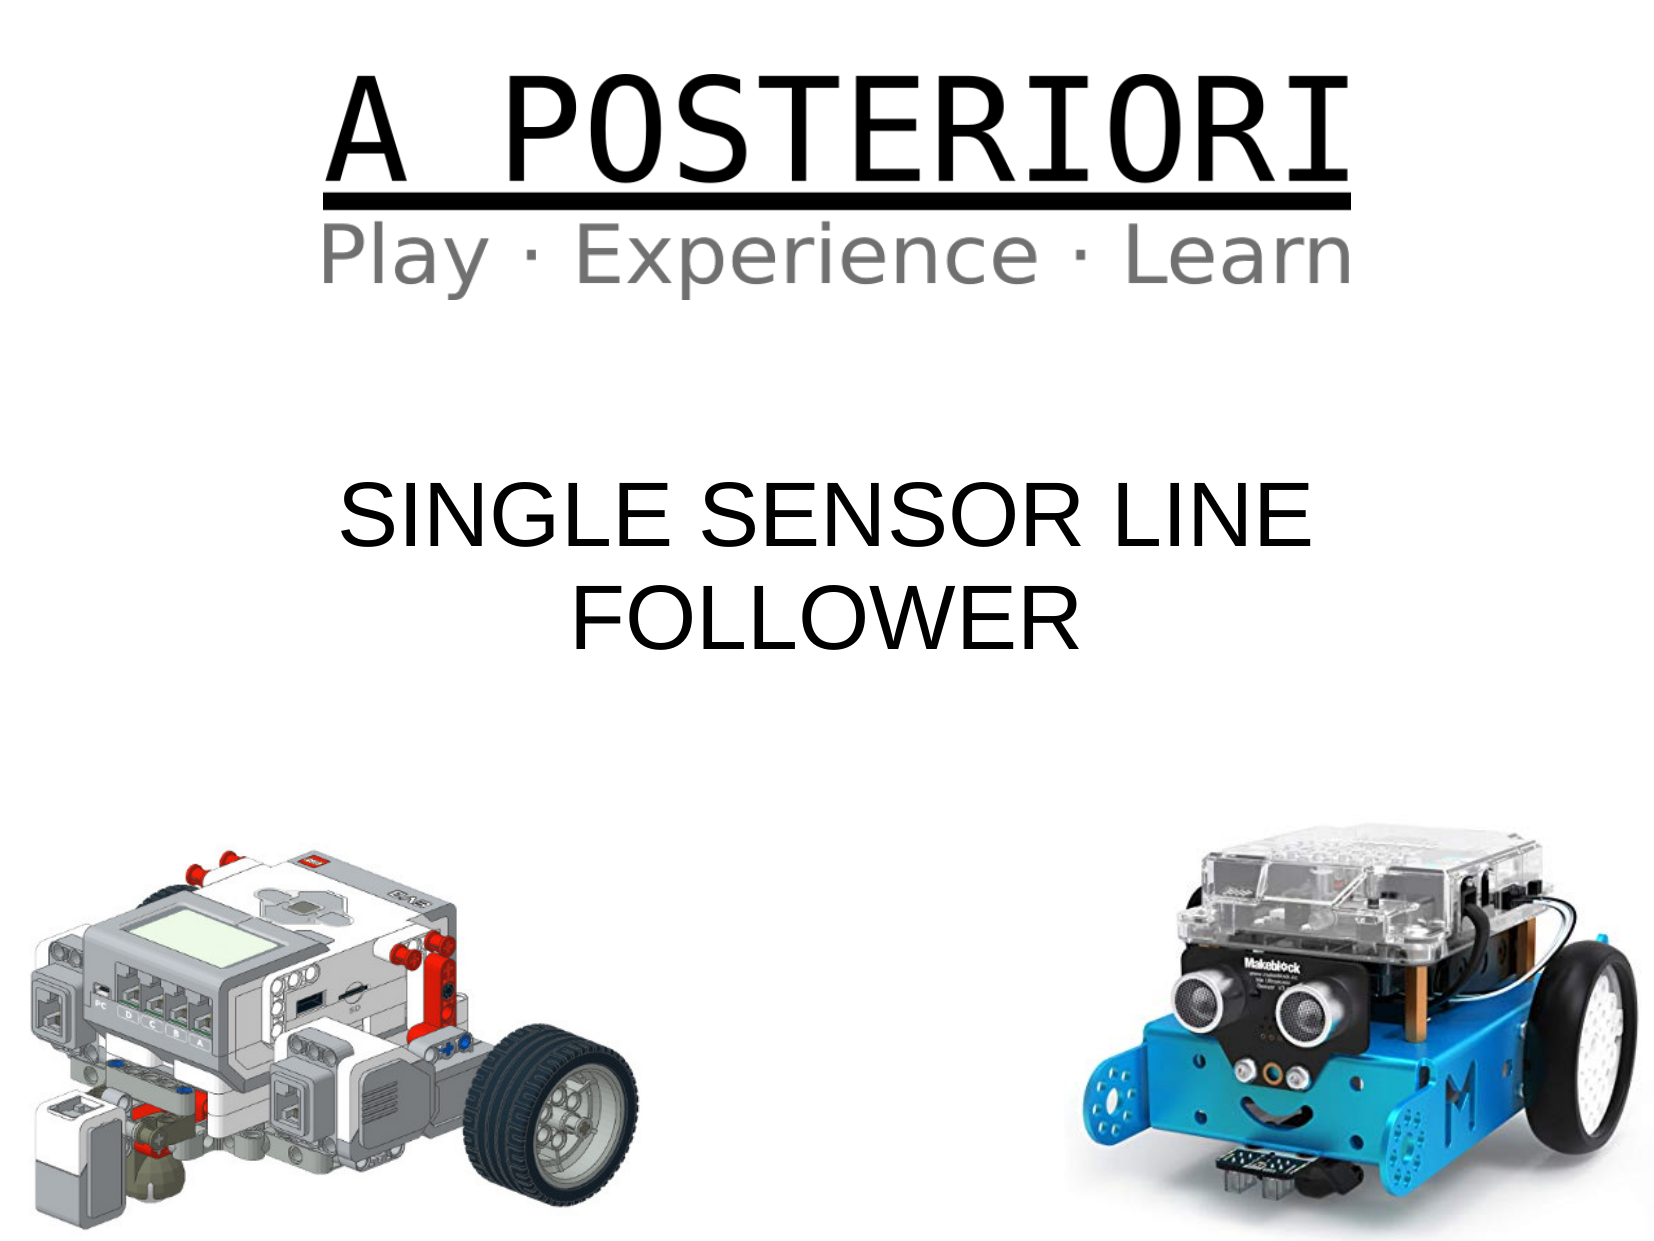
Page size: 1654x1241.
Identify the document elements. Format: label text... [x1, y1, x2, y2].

picture [1064, 704, 1654, 1241]
picture [323, 74, 1351, 301]
picture [0, 833, 646, 1236]
title SINGLE SENSOR LINE FOLLOWER [82, 361, 1571, 772]
